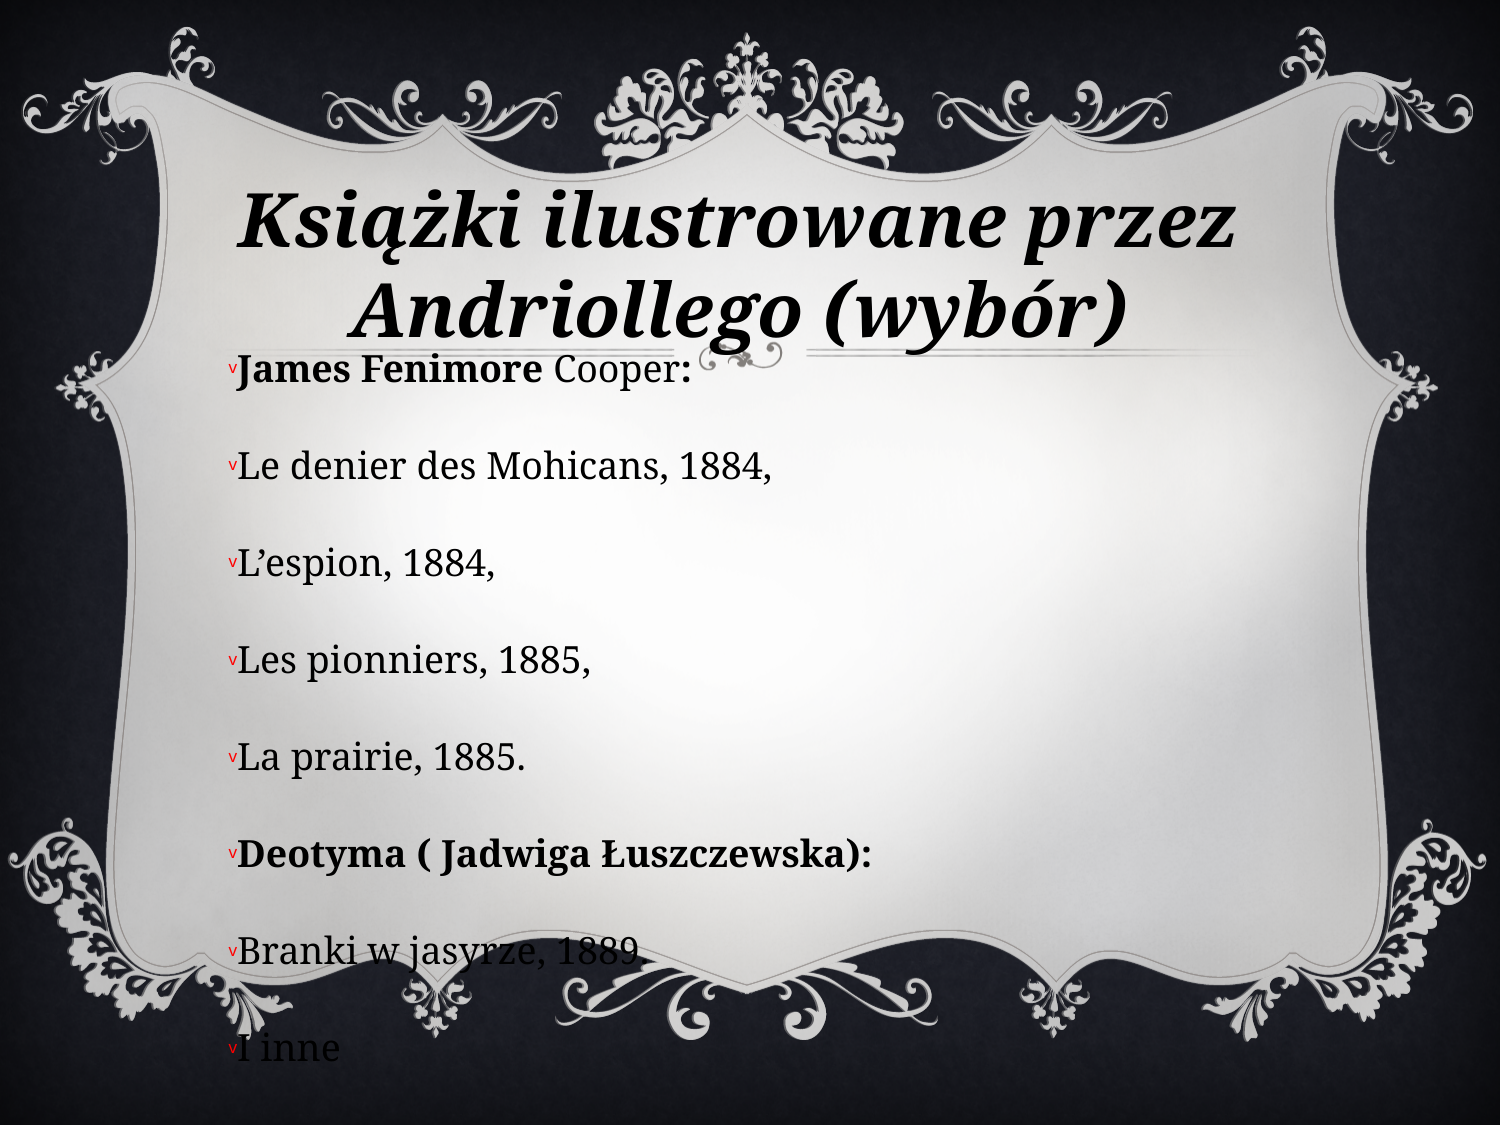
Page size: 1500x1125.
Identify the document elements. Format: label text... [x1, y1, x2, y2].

picture [0, 0, 1500, 1125]
title Książki ilustrowane przez Andriollego (wybór) [213, 165, 1264, 314]
list James Fenimore Cooper: Le denier des Mohicans, 1884, L’espion, 1884, Les pionniers, 1885, La prairie, 1885. Deotyma ( Jadwiga Łuszczewska): Branki w jasyrze, 1889. I inne [213, 314, 1264, 815]
